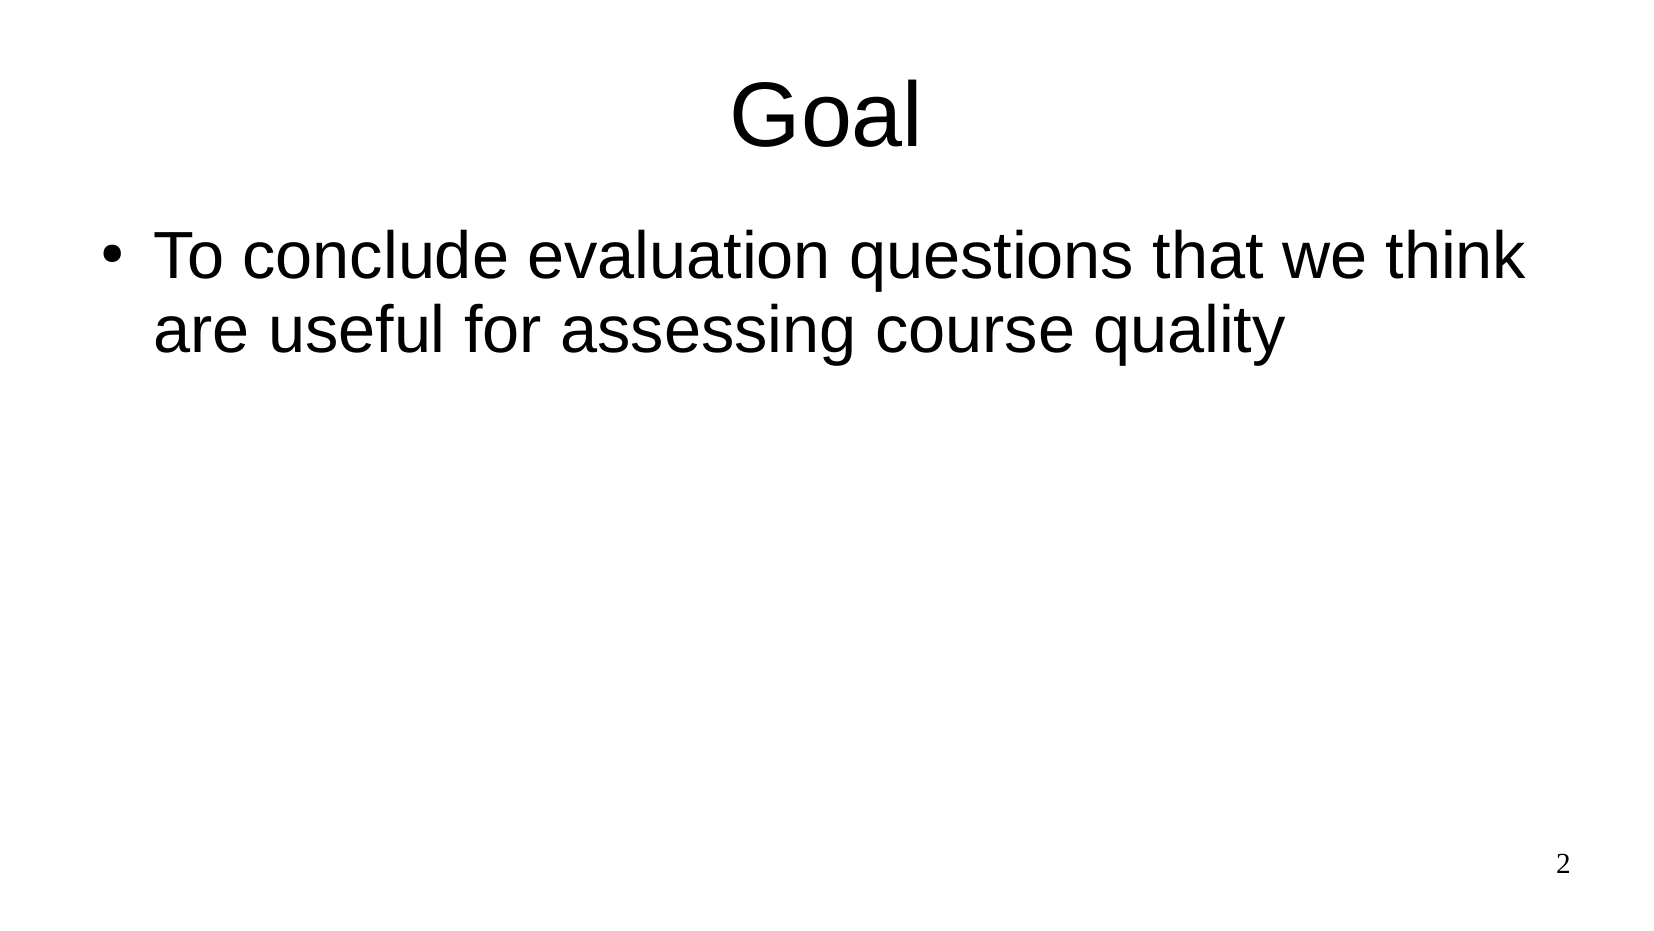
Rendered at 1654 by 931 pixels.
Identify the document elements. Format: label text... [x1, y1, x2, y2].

list To conclude evaluation questions that we think are useful for assessing course quality [82, 217, 1571, 757]
title Goal [82, 37, 1571, 193]
